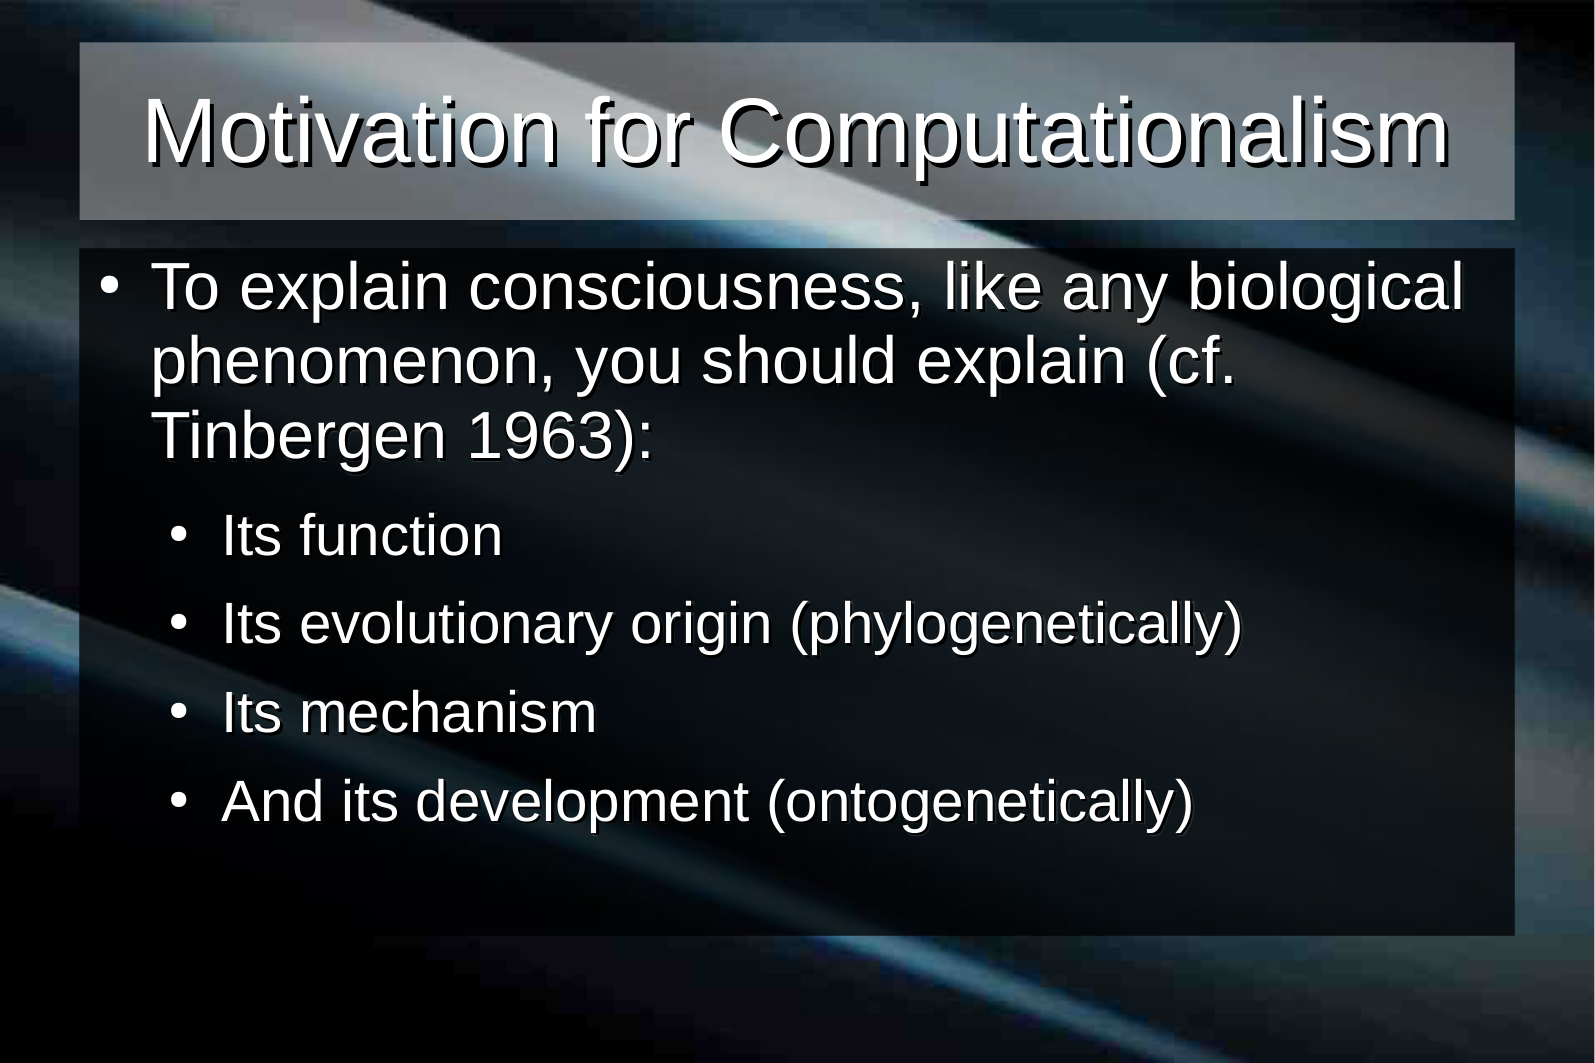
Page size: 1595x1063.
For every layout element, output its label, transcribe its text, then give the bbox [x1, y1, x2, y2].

title Motivation for Computationalism [79, 42, 1515, 220]
picture [0, 0, 1595, 1063]
list To explain consciousness, like any biological phenomenon, you should explain (cf. Tinbergen 1963): Its function Its evolutionary origin (phylogenetically) Its mechanism And its development (ontogenetically) [79, 248, 1515, 936]
